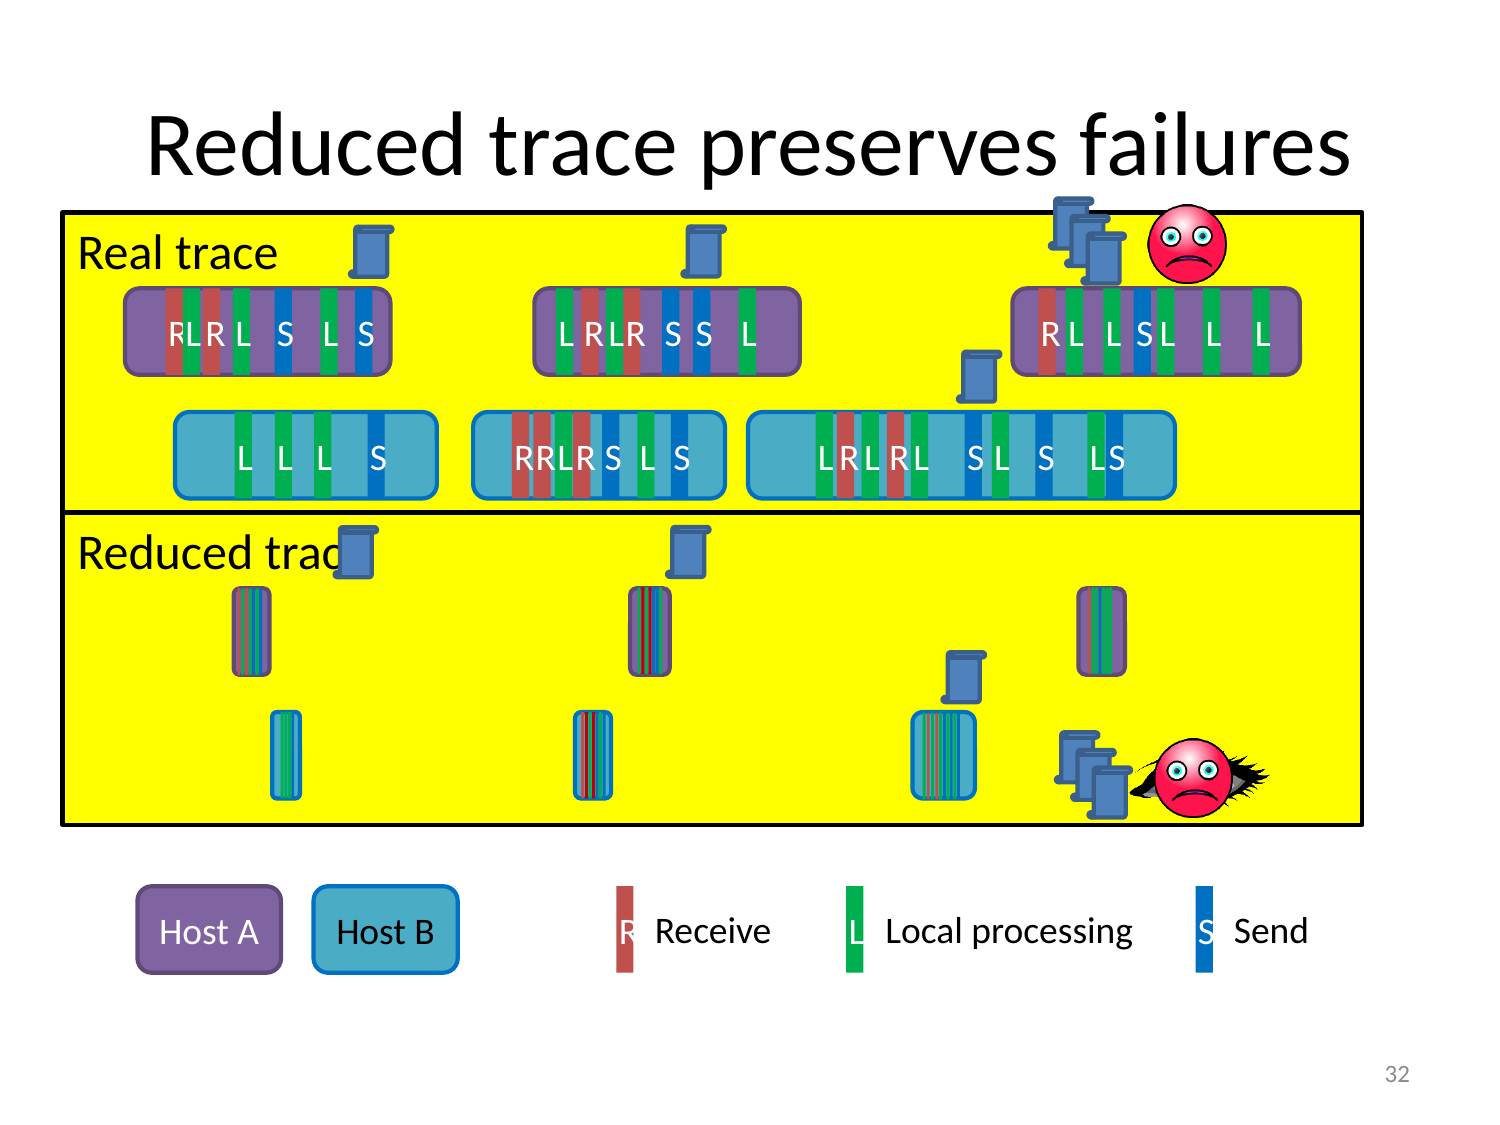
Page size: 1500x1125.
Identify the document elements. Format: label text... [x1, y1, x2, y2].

text_box L [234, 412, 252, 499]
text_box [1083, 288, 1103, 375]
text_box R [533, 412, 551, 499]
text_box Host B [313, 886, 458, 973]
text_box L [1252, 288, 1270, 375]
text_box [1049, 198, 1125, 284]
text_box S [972, 448, 982, 459]
text_box L [910, 412, 929, 499]
text_box S [367, 412, 385, 499]
text_box L [1203, 288, 1221, 375]
text_box [942, 652, 986, 703]
text_box S [693, 288, 711, 375]
text_box R [624, 288, 641, 375]
text_box R [1046, 325, 1054, 334]
text_box L [815, 412, 833, 499]
text_box [174, 412, 234, 499]
text_box R [573, 412, 591, 499]
text_box [1055, 732, 1125, 818]
text_box S [274, 288, 292, 375]
text_box R [589, 325, 597, 334]
text_box [1012, 288, 1038, 375]
text_box [338, 288, 355, 375]
text_box L [554, 412, 573, 499]
text_box L [1103, 288, 1121, 375]
text_box Receive [640, 899, 787, 959]
text_box [252, 412, 274, 499]
text_box [620, 412, 637, 499]
text_box [349, 226, 393, 277]
text_box R [616, 886, 634, 973]
text_box [373, 288, 391, 375]
text_box [682, 226, 725, 277]
text_box Local processing [870, 899, 1149, 959]
text_box R [836, 412, 855, 499]
text_box R [886, 412, 905, 499]
text_box [641, 288, 662, 375]
text_box L [846, 886, 864, 973]
text_box R [1038, 288, 1056, 375]
text_box [1078, 587, 1125, 675]
text_box [929, 412, 964, 499]
text_box [680, 288, 693, 375]
text_box [711, 288, 738, 375]
text_box L [320, 288, 338, 375]
text_box [334, 527, 378, 578]
text_box [667, 526, 710, 577]
text_box R [203, 288, 221, 375]
text_box [1175, 288, 1203, 375]
text_box S [964, 412, 982, 499]
text_box L [555, 288, 574, 375]
text_box [1124, 412, 1176, 499]
title Reduced trace preserves failures [75, 45, 1425, 233]
text_box S [1035, 412, 1053, 499]
text_box [332, 412, 367, 499]
text_box [1056, 288, 1065, 375]
text_box [221, 288, 232, 375]
text_box S [662, 288, 680, 375]
text_box L [314, 412, 332, 499]
text_box R [581, 449, 589, 458]
text_box [1121, 288, 1133, 375]
text_box R [511, 412, 530, 499]
text_box R [541, 449, 549, 458]
text_box [233, 588, 270, 675]
text_box [957, 351, 1001, 402]
text_box [272, 712, 300, 799]
text_box L [738, 288, 756, 375]
text_box S [1133, 288, 1151, 375]
text_box L [1065, 288, 1083, 375]
text_box [251, 288, 274, 375]
text_box R [174, 325, 182, 334]
text_box [1270, 288, 1300, 375]
slide_number <number> [1074, 1042, 1425, 1103]
text_box L [274, 412, 292, 499]
text_box [1010, 412, 1035, 499]
text_box L [1087, 412, 1105, 499]
text_box [574, 288, 581, 375]
text_box R [581, 288, 599, 375]
text_box [879, 412, 886, 499]
text_box [689, 412, 726, 499]
text_box L [232, 288, 251, 375]
text_box [905, 412, 910, 499]
text_box L [861, 412, 879, 499]
text_box Send [1219, 899, 1325, 959]
text_box R [845, 449, 853, 458]
text_box L [605, 288, 624, 375]
picture [1125, 737, 1274, 818]
text_box [292, 288, 320, 375]
text_box S [602, 412, 620, 499]
text_box [591, 412, 602, 499]
text_box L [991, 412, 1010, 499]
text_box [574, 712, 612, 799]
text_box S [1105, 412, 1124, 499]
text_box [292, 412, 314, 499]
text_box R [165, 288, 182, 375]
text_box [124, 288, 165, 375]
text_box L [182, 288, 201, 375]
text_box R [895, 449, 903, 458]
text_box S [355, 288, 373, 375]
text_box [599, 288, 605, 375]
text_box S [1195, 886, 1213, 973]
text_box R [211, 325, 219, 334]
text_box [1221, 288, 1252, 375]
text_box Reduced trace [62, 512, 1363, 825]
text_box S [1141, 324, 1151, 335]
text_box S [670, 412, 689, 499]
text_box [855, 412, 861, 499]
text_box [534, 288, 555, 375]
text_box [756, 288, 800, 375]
text_box [655, 412, 670, 499]
text_box R [631, 325, 639, 334]
text_box L [1157, 288, 1175, 375]
text_box [630, 587, 670, 675]
picture [1147, 204, 1227, 284]
text_box L [637, 412, 655, 499]
text_box [1151, 288, 1157, 375]
text_box R [520, 449, 528, 458]
text_box [982, 412, 991, 499]
text_box Host A [137, 886, 282, 973]
text_box R [624, 923, 632, 932]
text_box [473, 412, 511, 499]
text_box [747, 412, 815, 499]
text_box [912, 712, 975, 800]
text_box [385, 412, 437, 499]
text_box Real trace [62, 212, 1363, 512]
text_box [1053, 412, 1087, 499]
